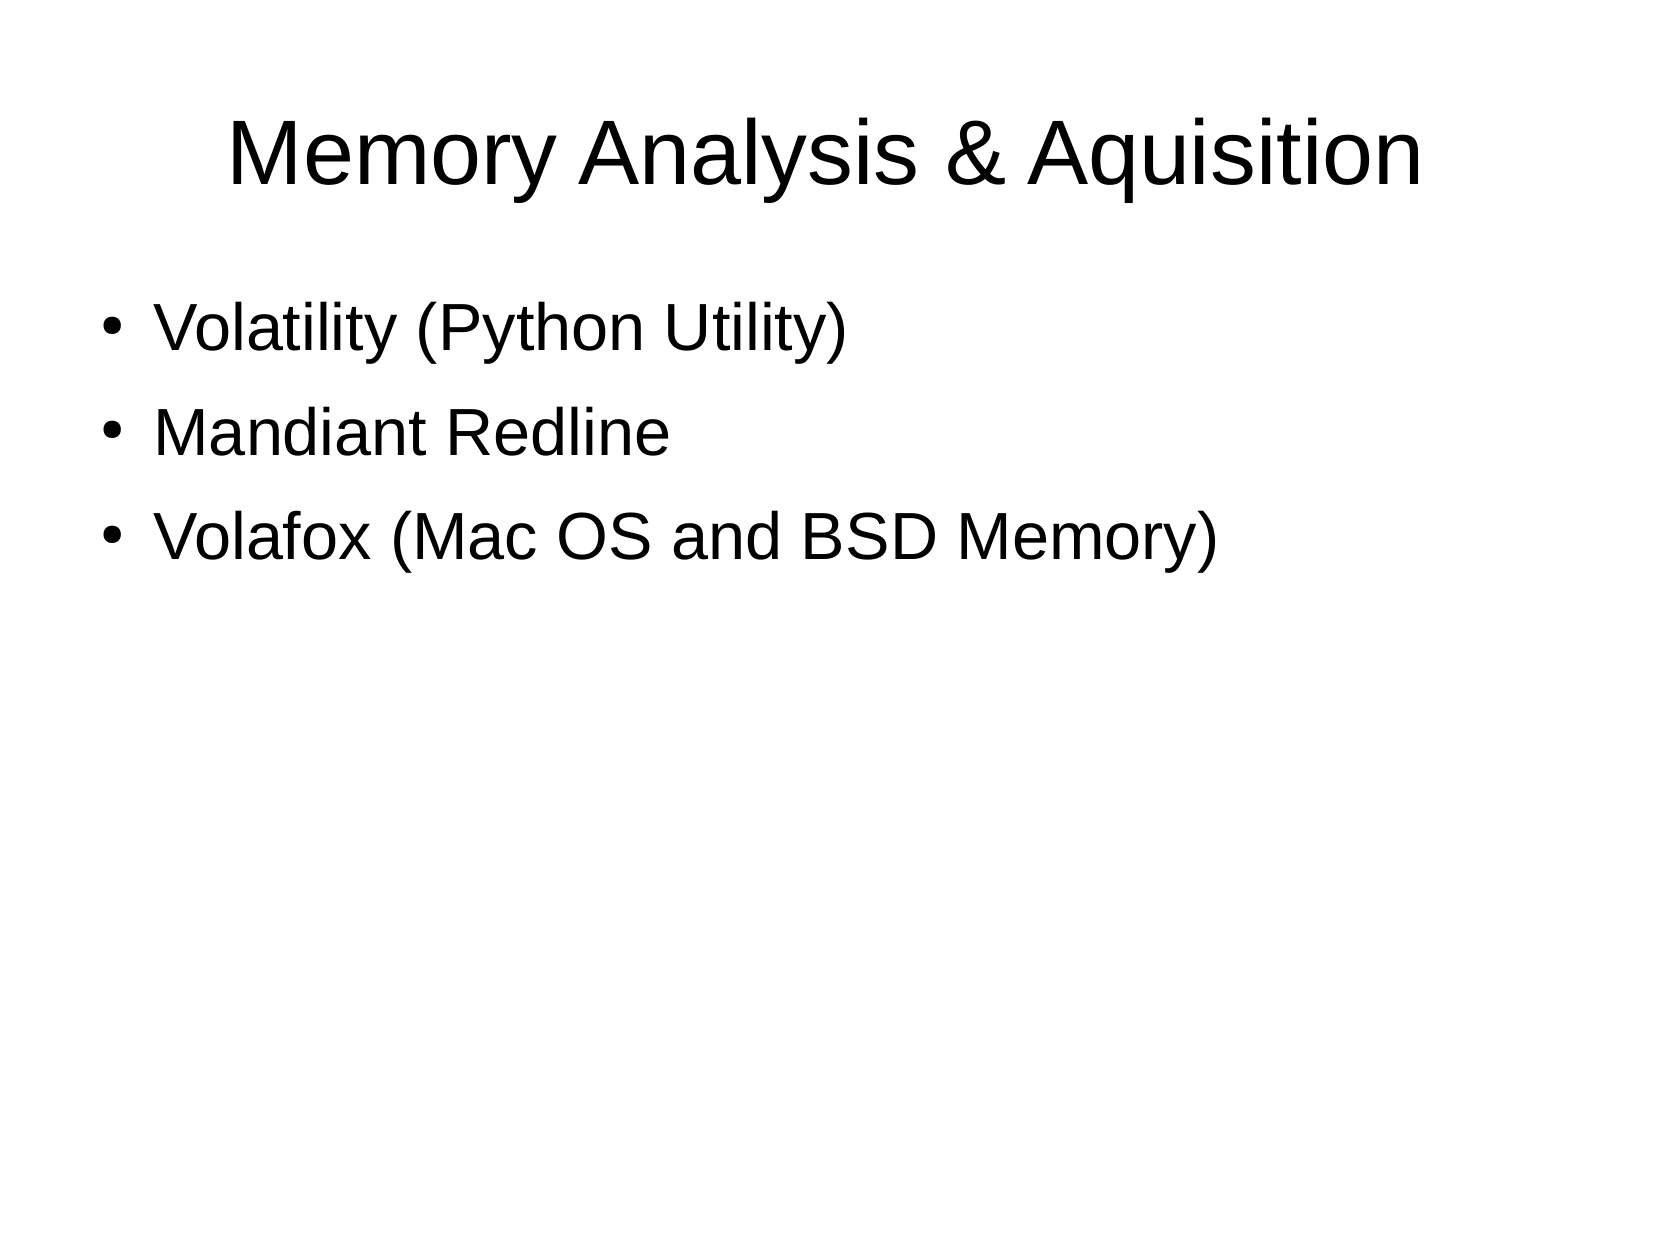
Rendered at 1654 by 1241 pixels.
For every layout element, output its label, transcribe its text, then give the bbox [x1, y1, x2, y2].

title Memory Analysis & Aquisition [82, 49, 1571, 257]
list Volatility (Python Utility) Mandiant Redline Volafox (Mac OS and BSD Memory) [82, 290, 1538, 1010]
